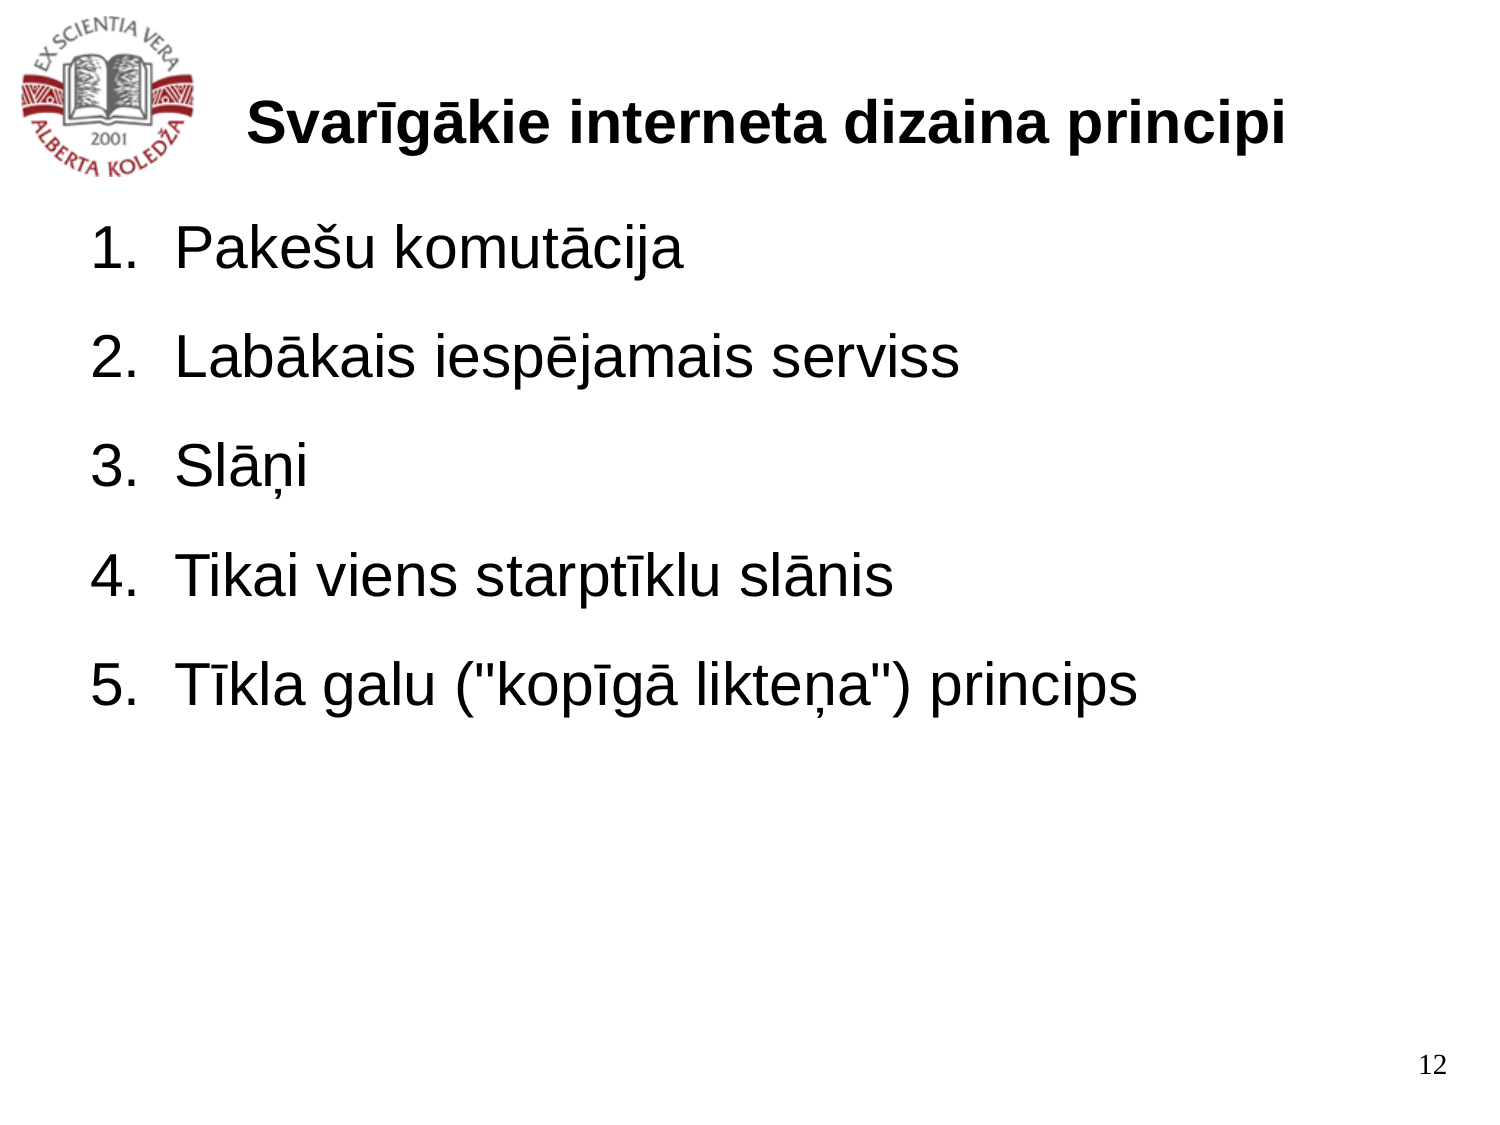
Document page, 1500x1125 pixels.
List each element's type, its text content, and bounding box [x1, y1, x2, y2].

title Svarīgākie interneta dizaina principi [50, 62, 1463, 175]
picture [21, 16, 194, 177]
list Pakešu komutācija Labākais iespējamais serviss Slāņi Tikai viens starptīklu slānis Tīkla galu ("kopīgā likteņa") princips [74, 200, 1463, 1101]
text_box <skaitlis> [1312, 1037, 1463, 1101]
